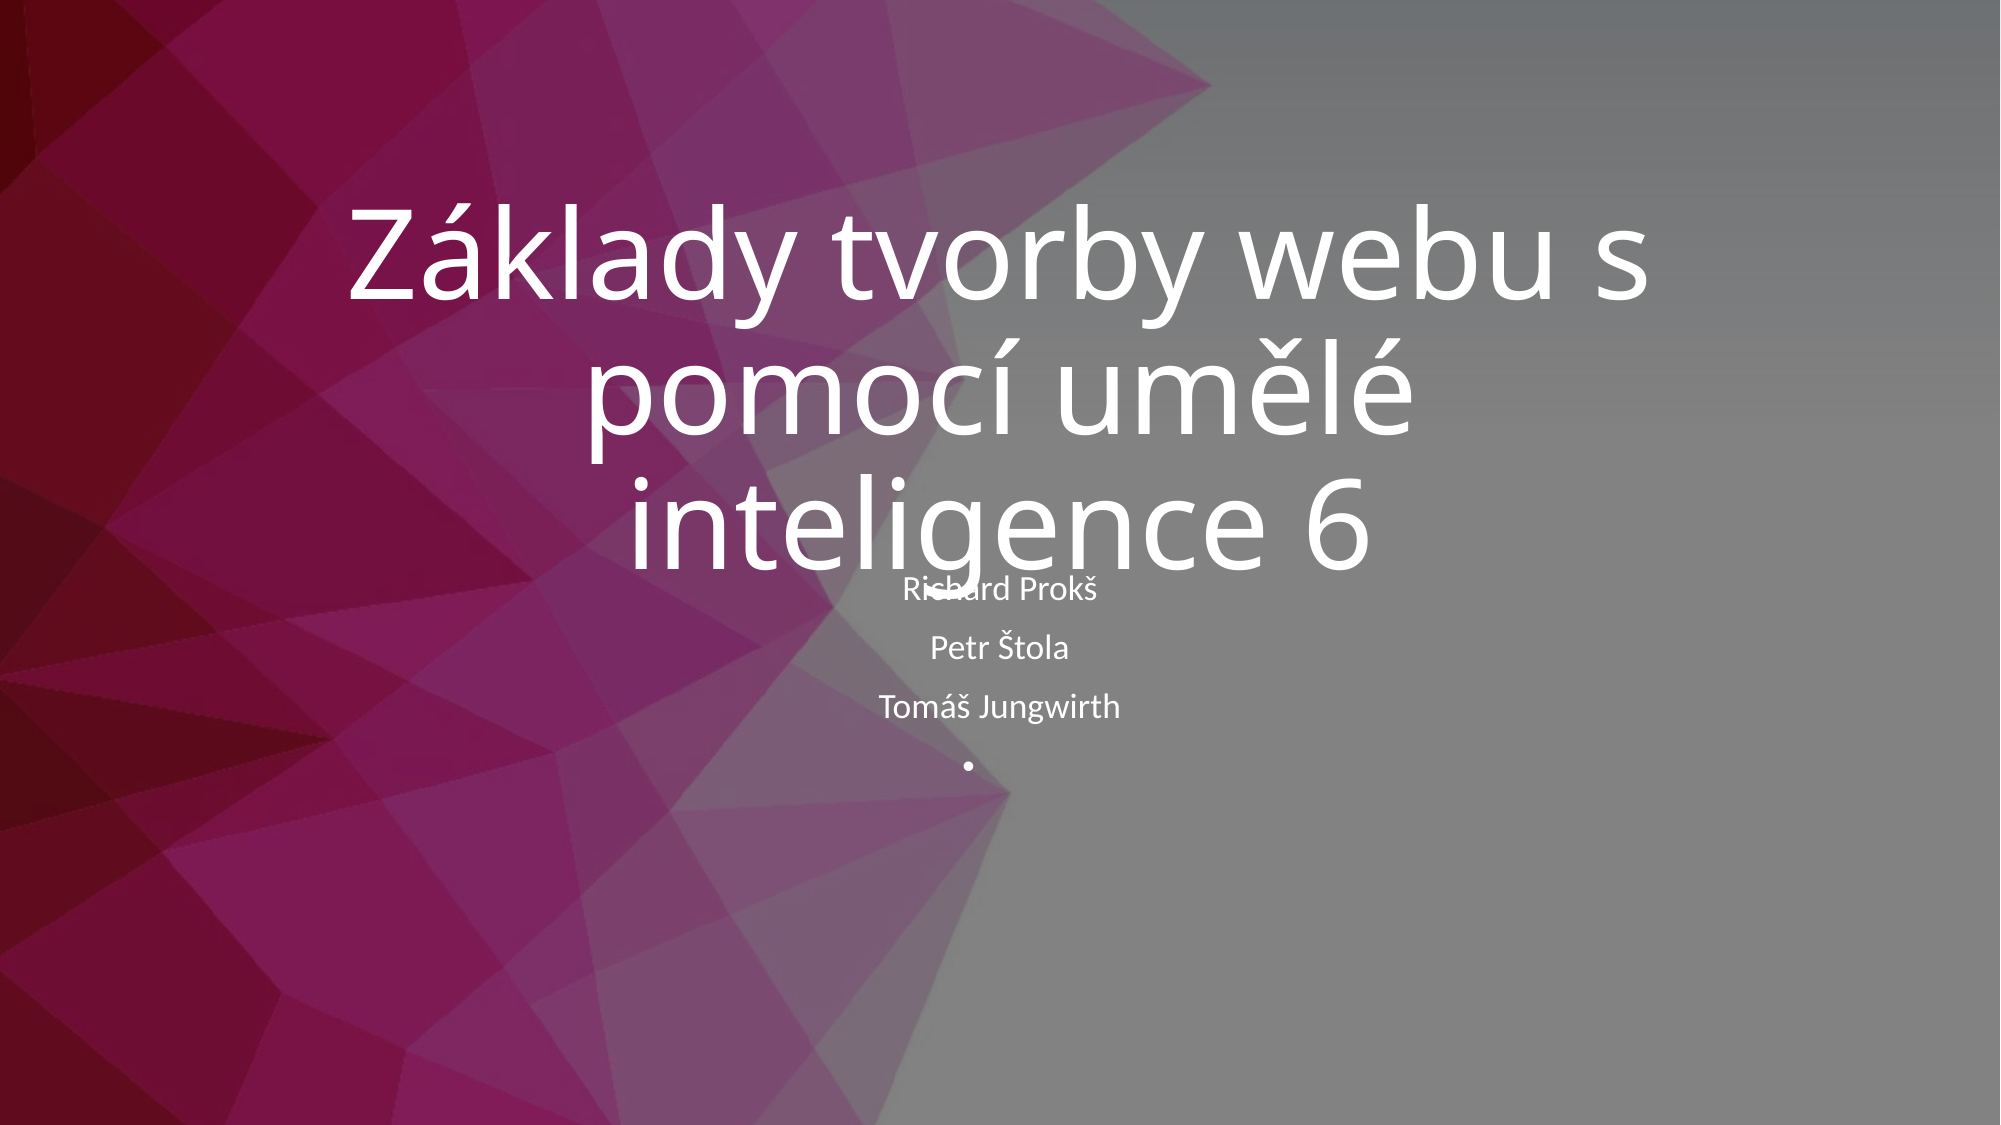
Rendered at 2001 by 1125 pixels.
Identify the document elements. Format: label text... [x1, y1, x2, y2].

picture [0, 0, 2000, 1125]
title Základy tvorby webu s pomocí umělé inteligence 6 [249, 184, 1750, 561]
subtitle Richard Prokš Petr Štola Tomáš Jungwirth [249, 561, 1750, 835]
